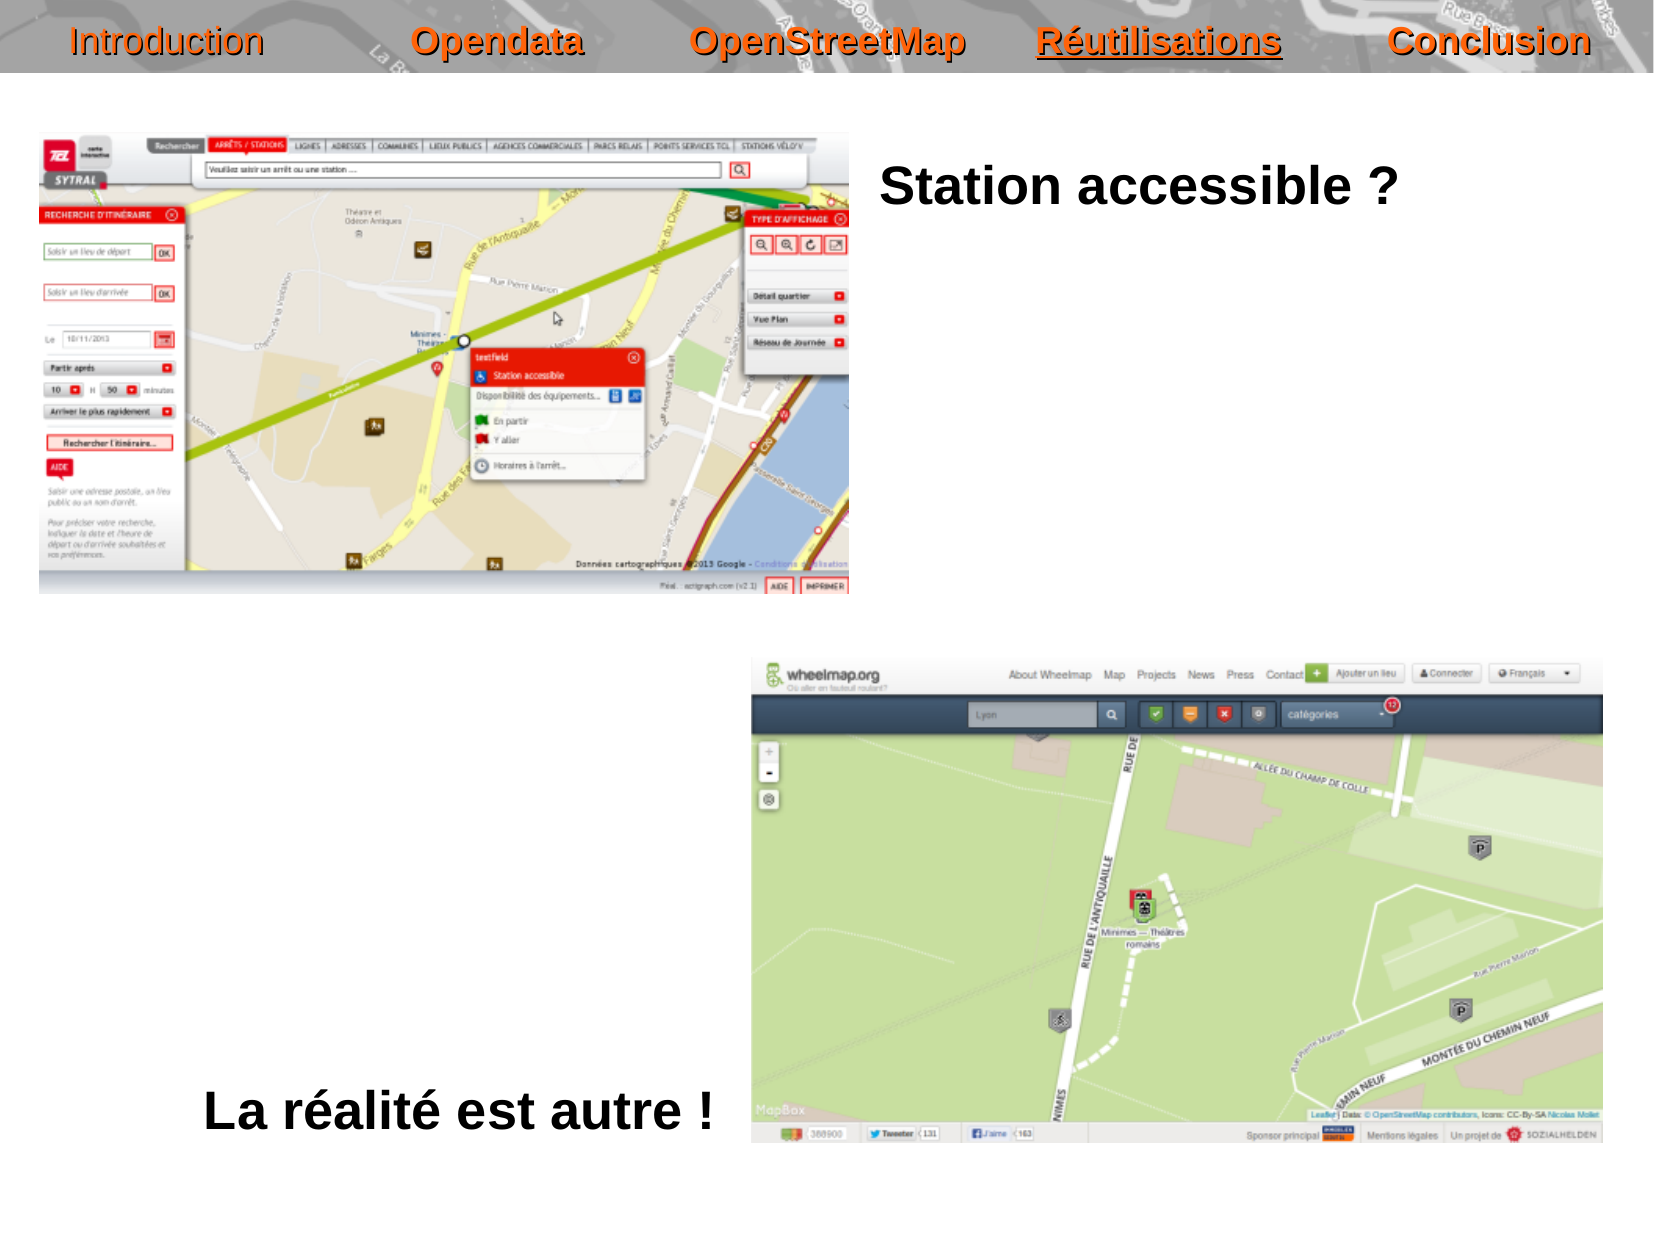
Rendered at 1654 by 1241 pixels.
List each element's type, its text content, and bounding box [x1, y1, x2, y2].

table_header OpenStreetMap [662, 12, 993, 69]
picture [39, 132, 849, 594]
table_header Réutilisations [993, 12, 1324, 69]
picture [0, 0, 1654, 73]
text_box La réalité est autre ! [189, 1070, 732, 1146]
table_header Introduction [1, 12, 331, 69]
table_header Opendata [331, 12, 662, 69]
text_box Station accessible ? [864, 144, 1417, 221]
picture [751, 657, 1603, 1143]
table_header Conclusion [1324, 12, 1654, 69]
